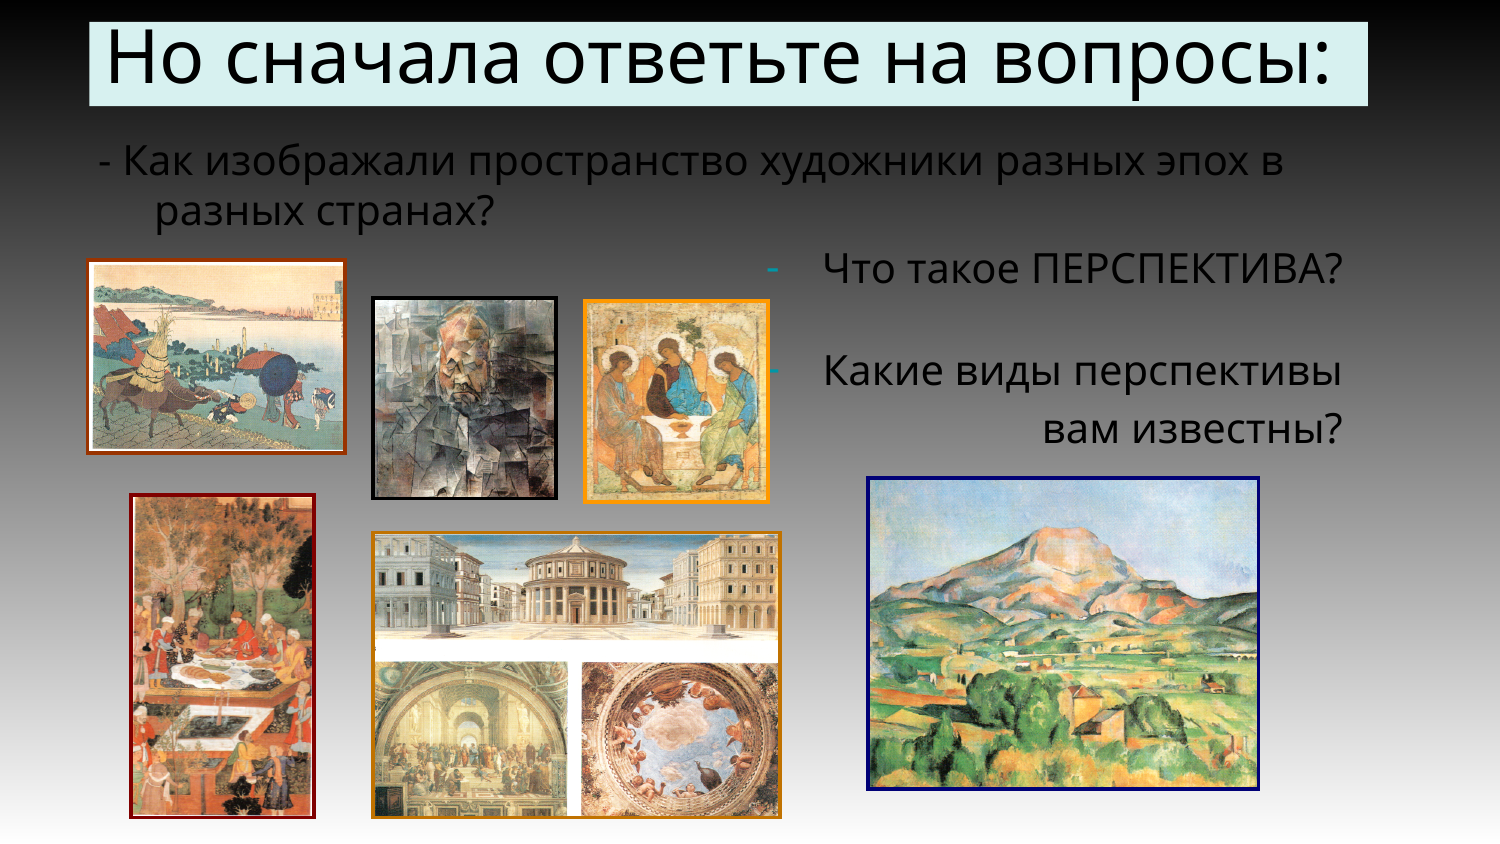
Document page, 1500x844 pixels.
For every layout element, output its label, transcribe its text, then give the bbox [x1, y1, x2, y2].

picture [133, 496, 313, 816]
picture [586, 303, 766, 501]
picture [375, 534, 779, 816]
picture [375, 299, 555, 497]
title Но сначала ответьте на вопросы: [89, 21, 1368, 107]
list - Как изображали пространство художники разных эпох в разных странах? Что такое ПЕРСПЕКТИВА? Какие виды перспективы вам известны? [82, 126, 1358, 633]
picture [89, 262, 343, 452]
picture [869, 479, 1257, 788]
